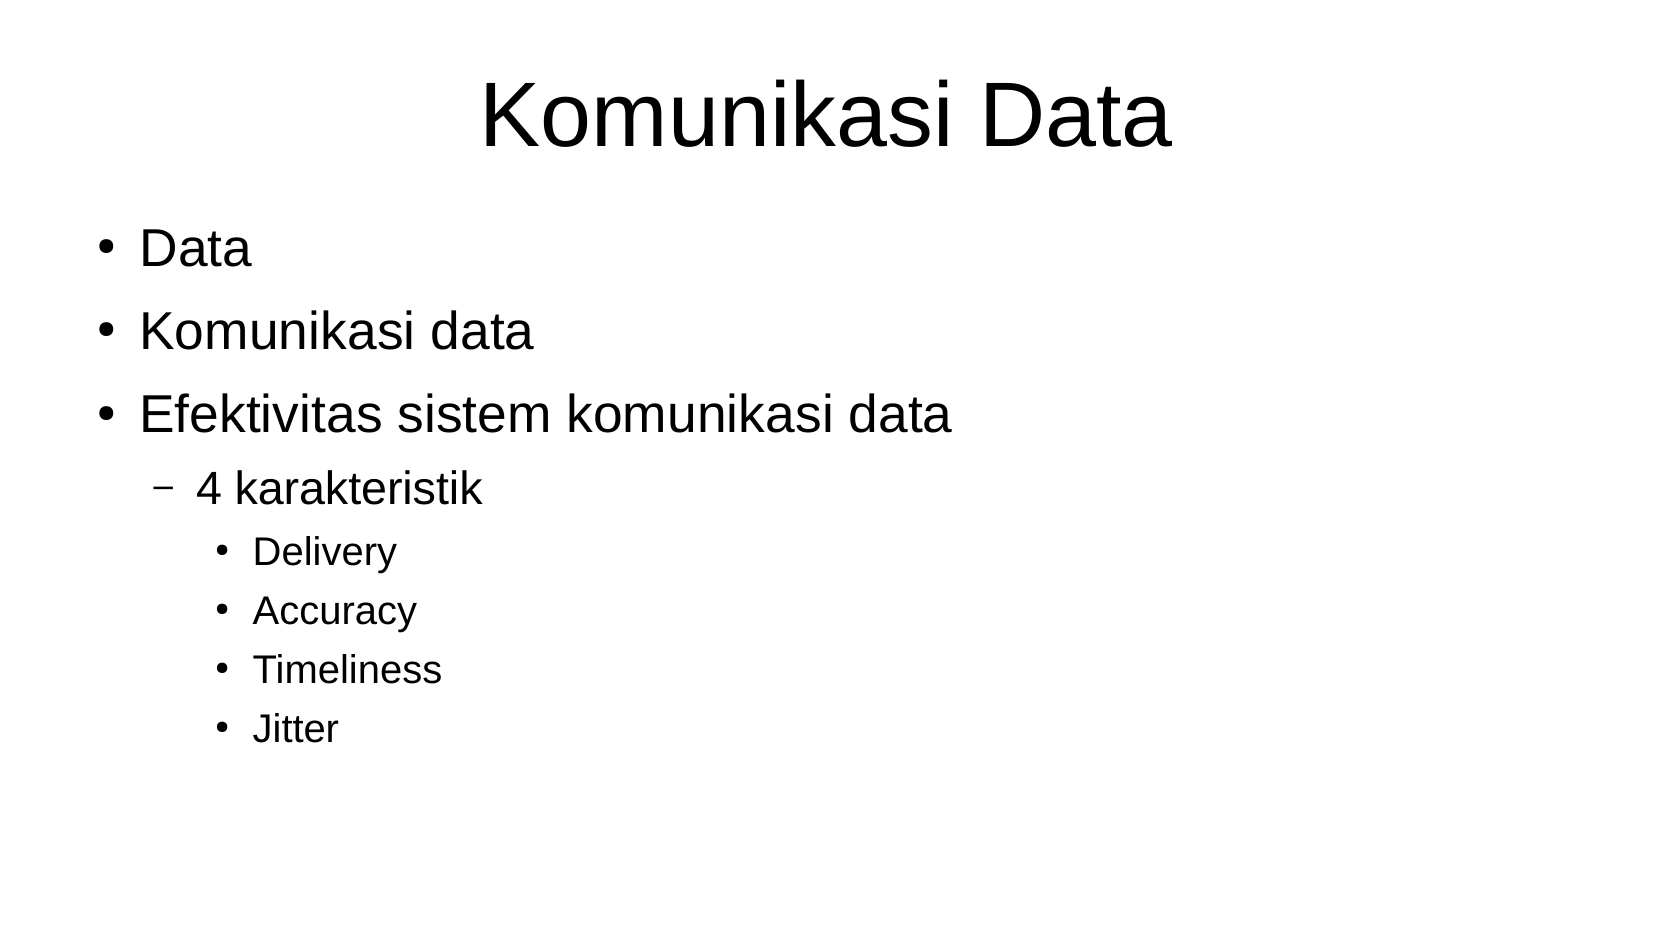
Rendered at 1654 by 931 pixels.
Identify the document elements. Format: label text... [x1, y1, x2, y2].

list Data Komunikasi data Efektivitas sistem komunikasi data 4 karakteristik Delivery Accuracy Timeliness Jitter [82, 217, 1571, 758]
title Komunikasi Data [82, 37, 1571, 193]
